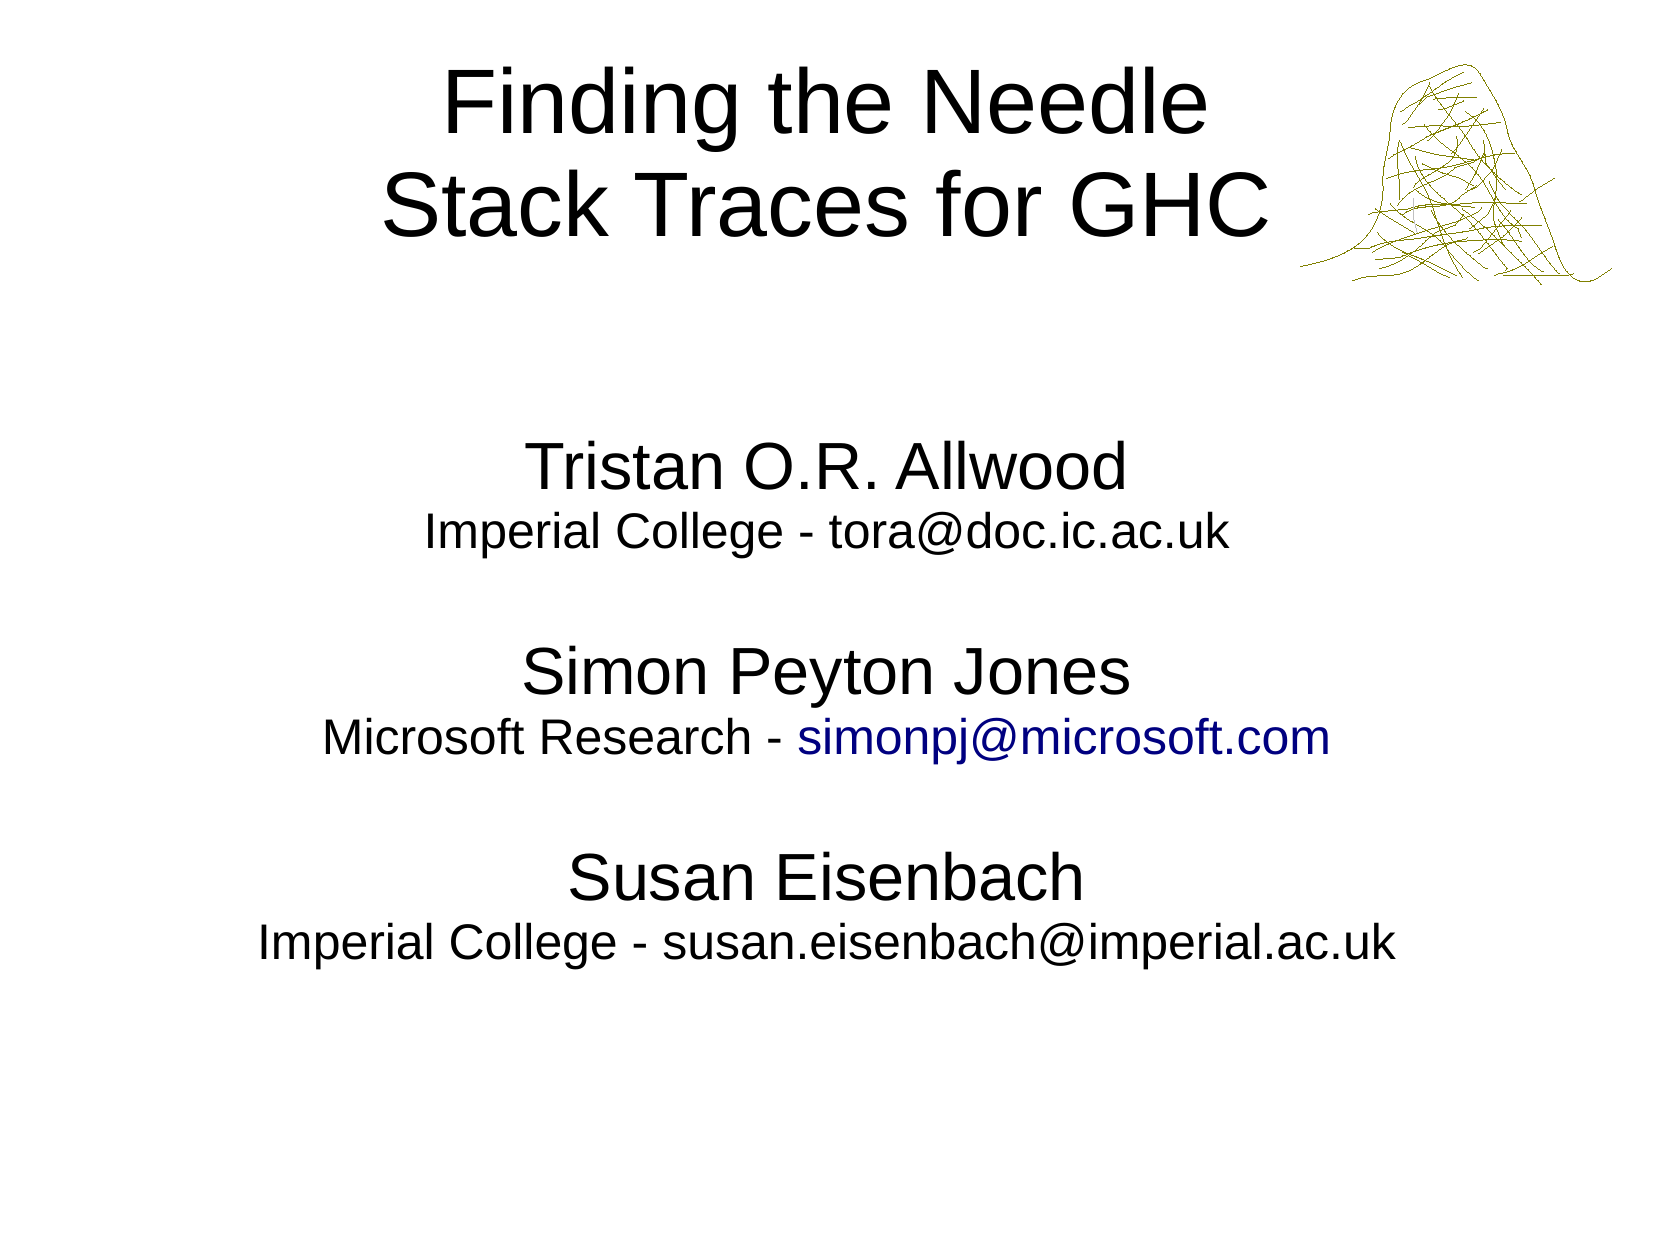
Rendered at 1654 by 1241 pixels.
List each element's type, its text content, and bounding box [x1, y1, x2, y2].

subtitle Tristan O.R. Allwood Imperial College - tora@doc.ic.ac.uk Simon Peyton Jones Microsoft Research - simonpj@microsoft.com Susan Eisenbach Imperial College - susan.eisenbach@imperial.ac.uk [82, 290, 1571, 1109]
title Finding the Needle Stack Traces for GHC [82, 39, 1571, 267]
